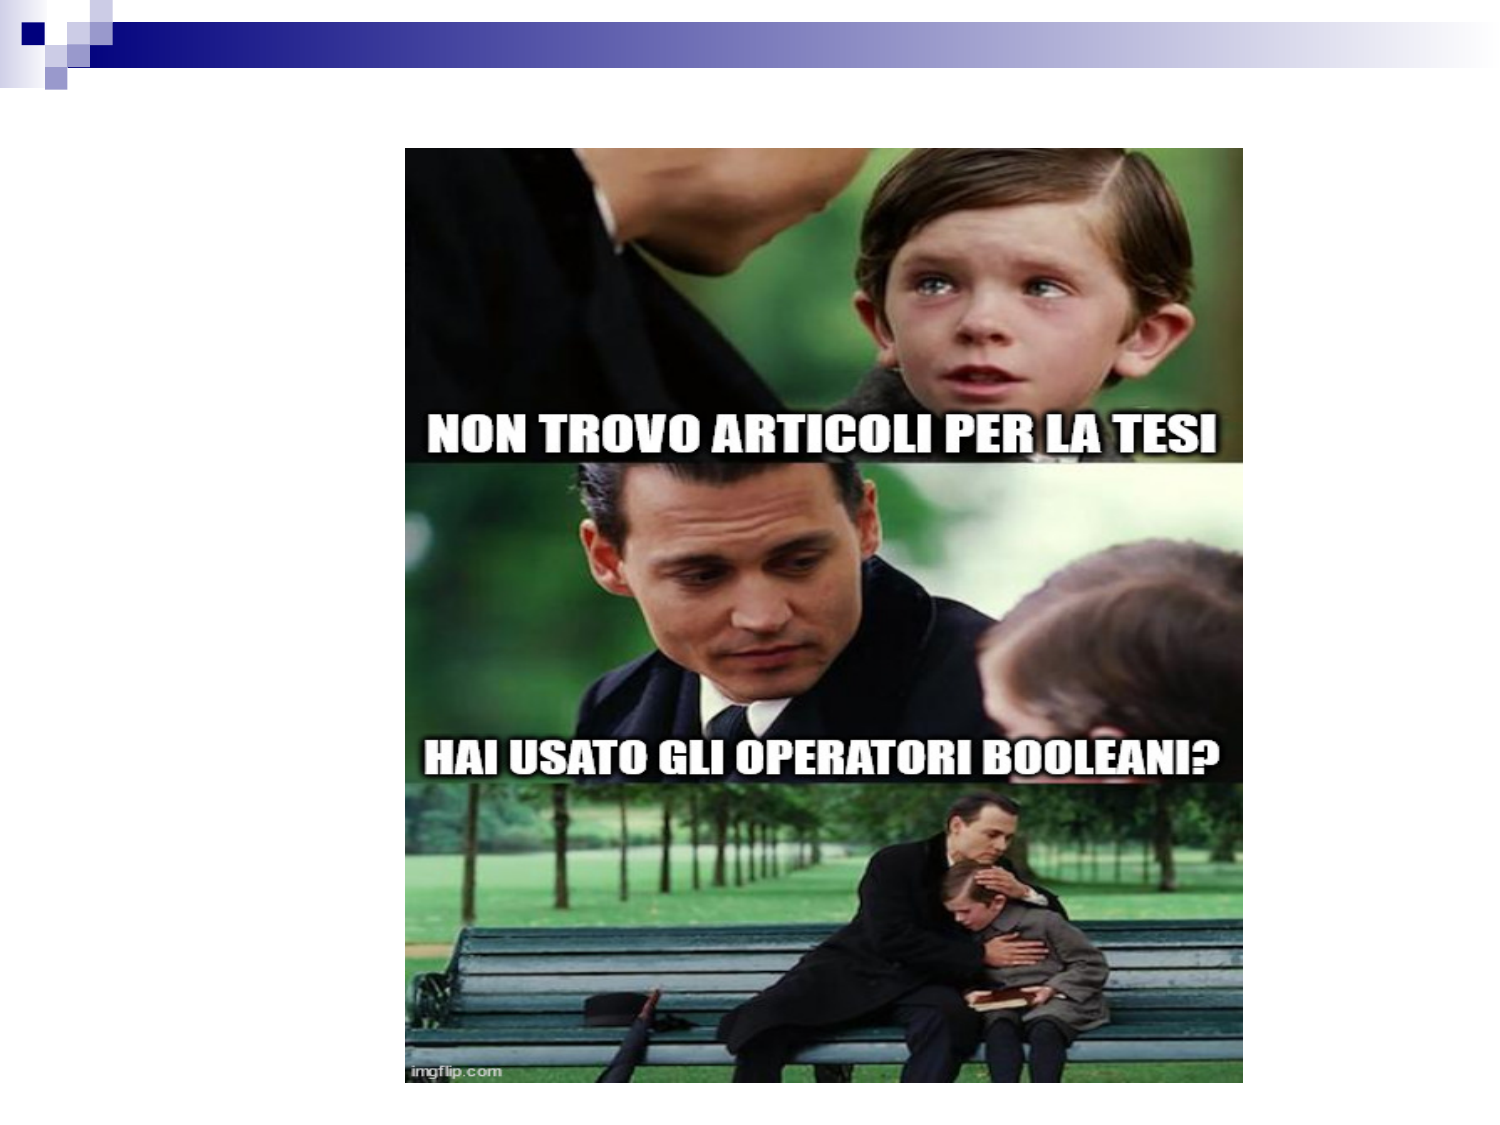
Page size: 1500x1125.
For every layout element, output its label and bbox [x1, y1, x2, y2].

picture [405, 148, 1243, 1083]
